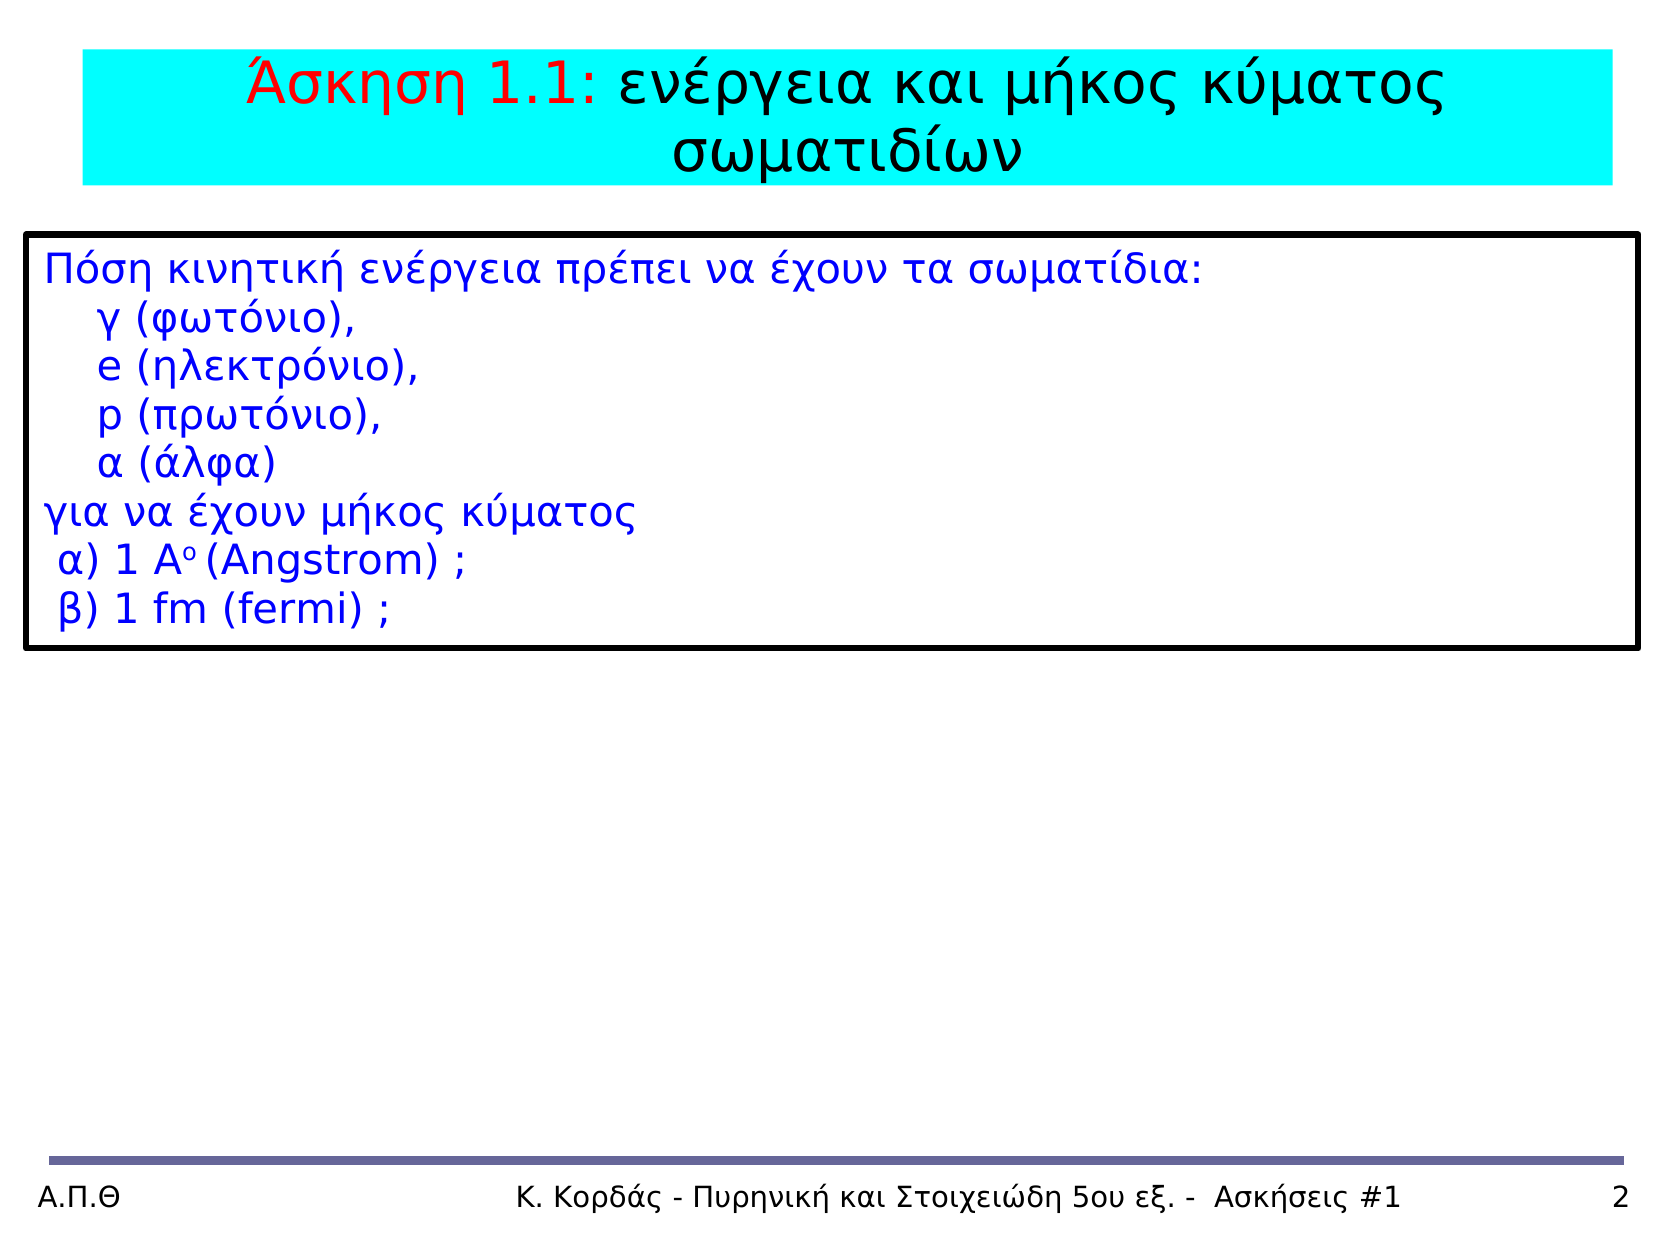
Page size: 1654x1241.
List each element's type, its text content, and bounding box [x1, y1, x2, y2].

text_box Πόση κινητική ενέργεια πρέπει να έχουν τα σωματίδια: γ (φωτόνιο), e (ηλεκτρόνιο), p (πρωτόνιο), α (άλφα) για να έχουν μήκος κύματος α) 1 Αο (Αngstrom) ; β) 1 fm (fermi) ; [25, 234, 1639, 649]
title Άσκηση 1.1: ενέργεια και μήκος κύματος σωματιδίων [82, 49, 1613, 186]
